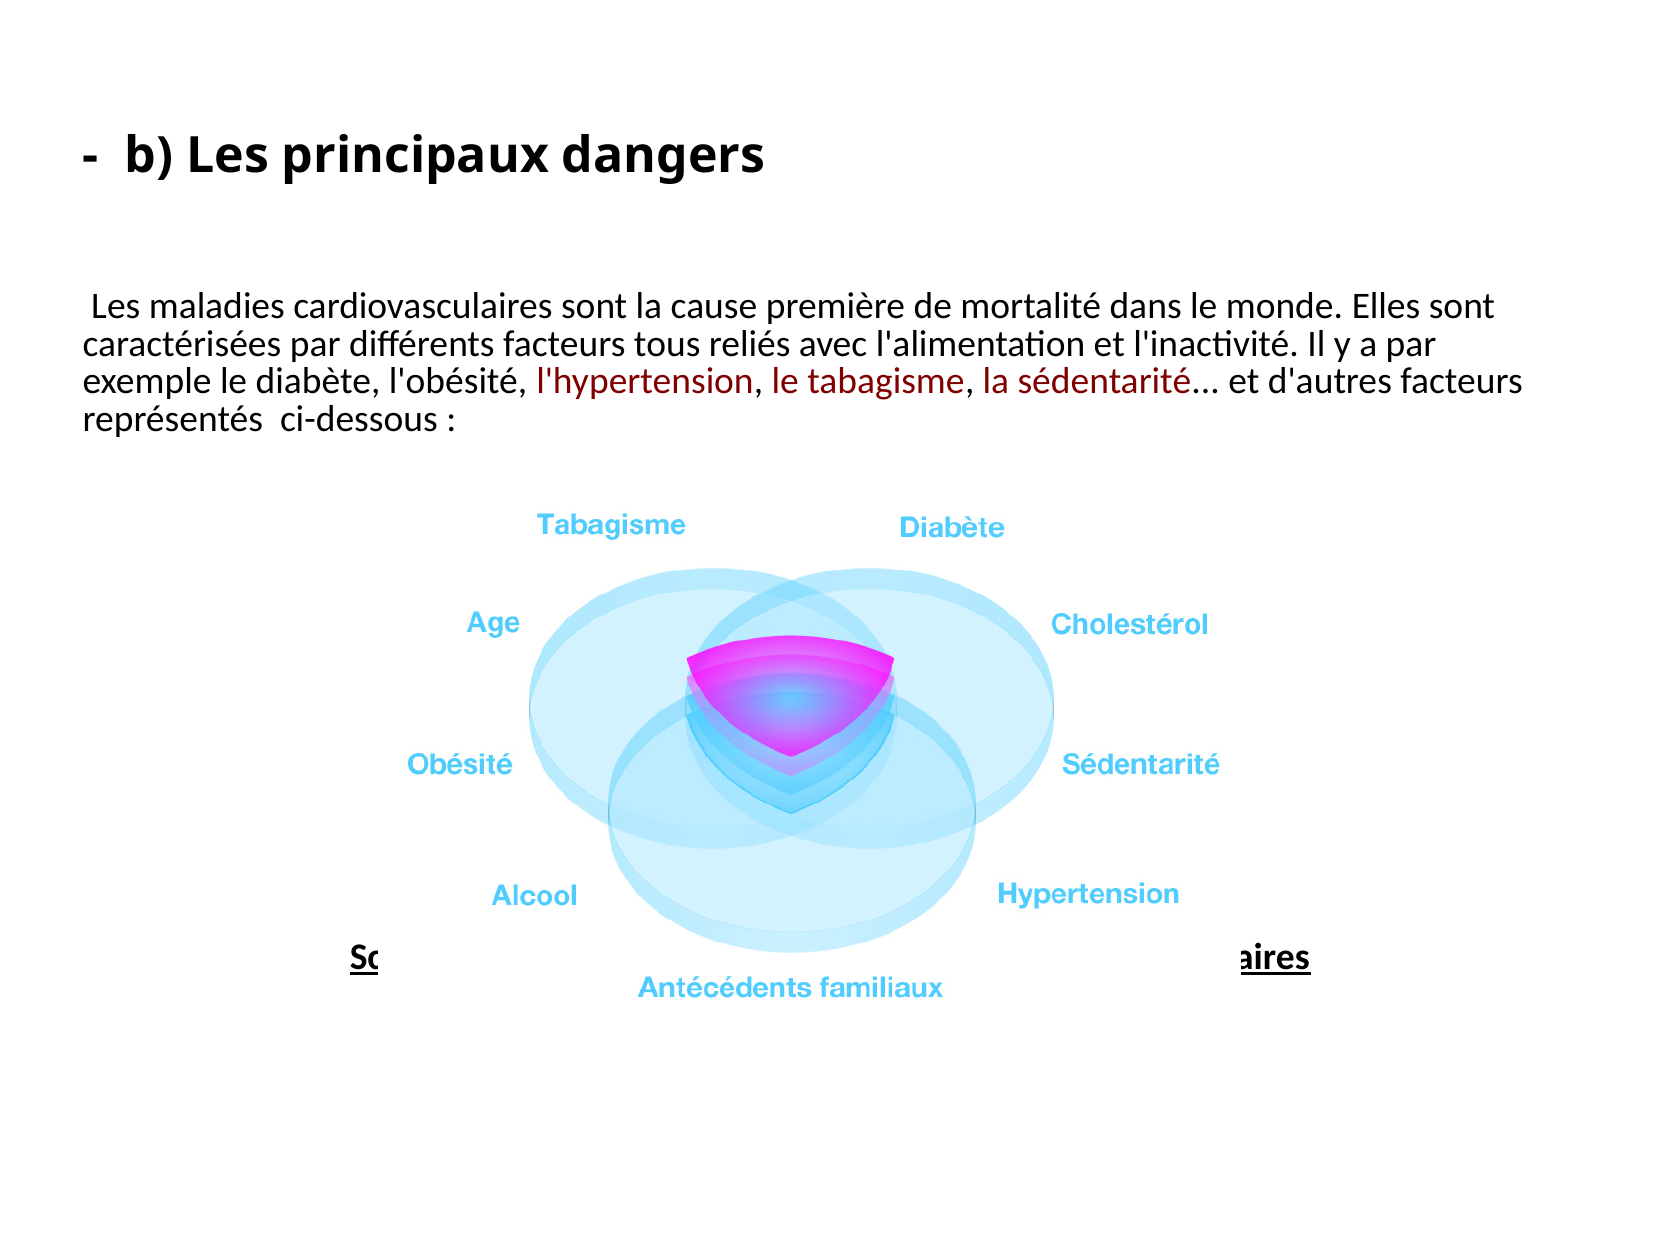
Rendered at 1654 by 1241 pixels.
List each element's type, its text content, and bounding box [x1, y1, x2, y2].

picture [378, 477, 1241, 1036]
title - b) Les principaux dangers [82, 49, 1571, 257]
list Les maladies cardiovasculaires sont la cause première de mortalité dans le monde. Elles sont caractérisées par différents facteurs tous reliés avec l'alimentation et l'inactivité. Il y a par exemple le diabète, l'obésité, l'hypertension, le tabagisme, la sédentarité... et d'autres facteurs représentés ci-dessous : Schéma des différents facteurs des maladies cardiovasculaires [82, 290, 1571, 1111]
